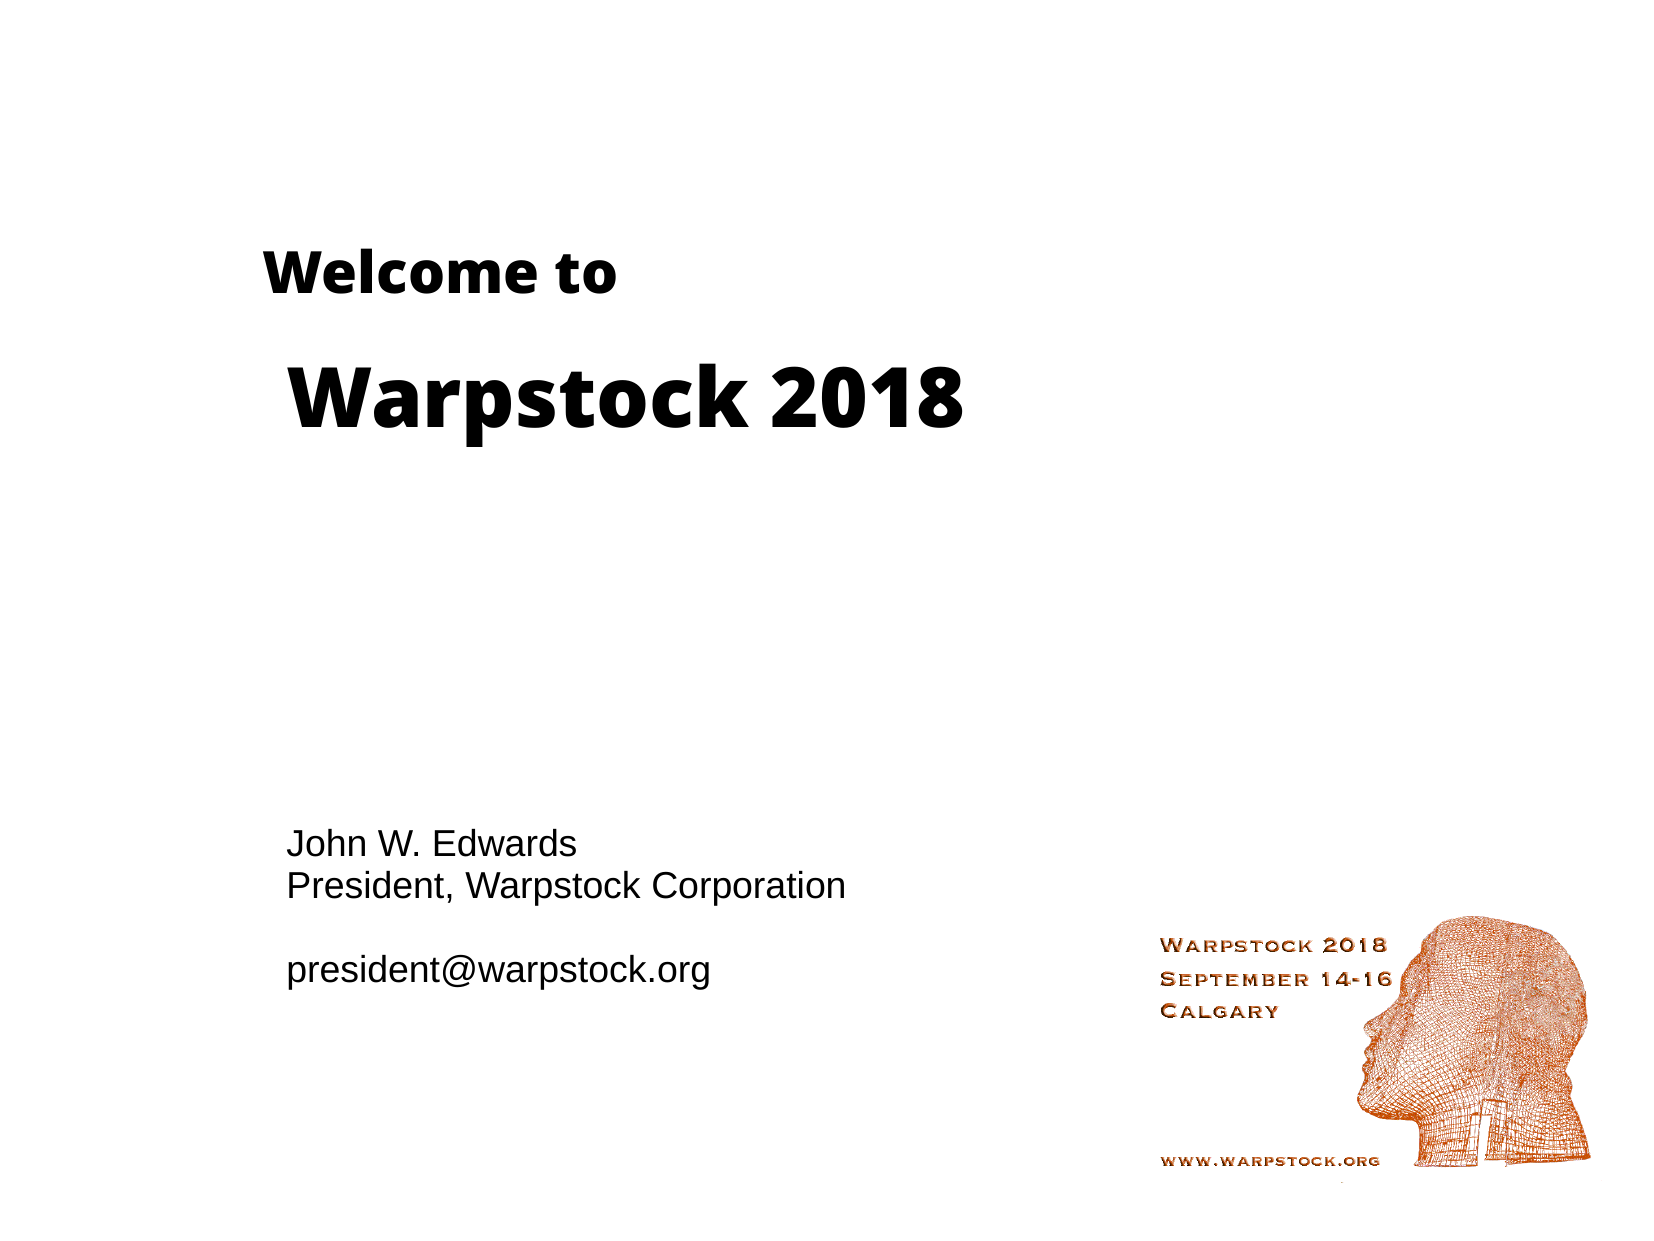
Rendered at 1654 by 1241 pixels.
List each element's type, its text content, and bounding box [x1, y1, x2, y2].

text_box John W. Edwards President, Warpstock Corporation president@warpstock.org [271, 814, 1040, 998]
text_box Warpstock 2018 [271, 330, 1406, 463]
picture [1145, 909, 1603, 1183]
text_box Welcome to [248, 224, 1477, 322]
